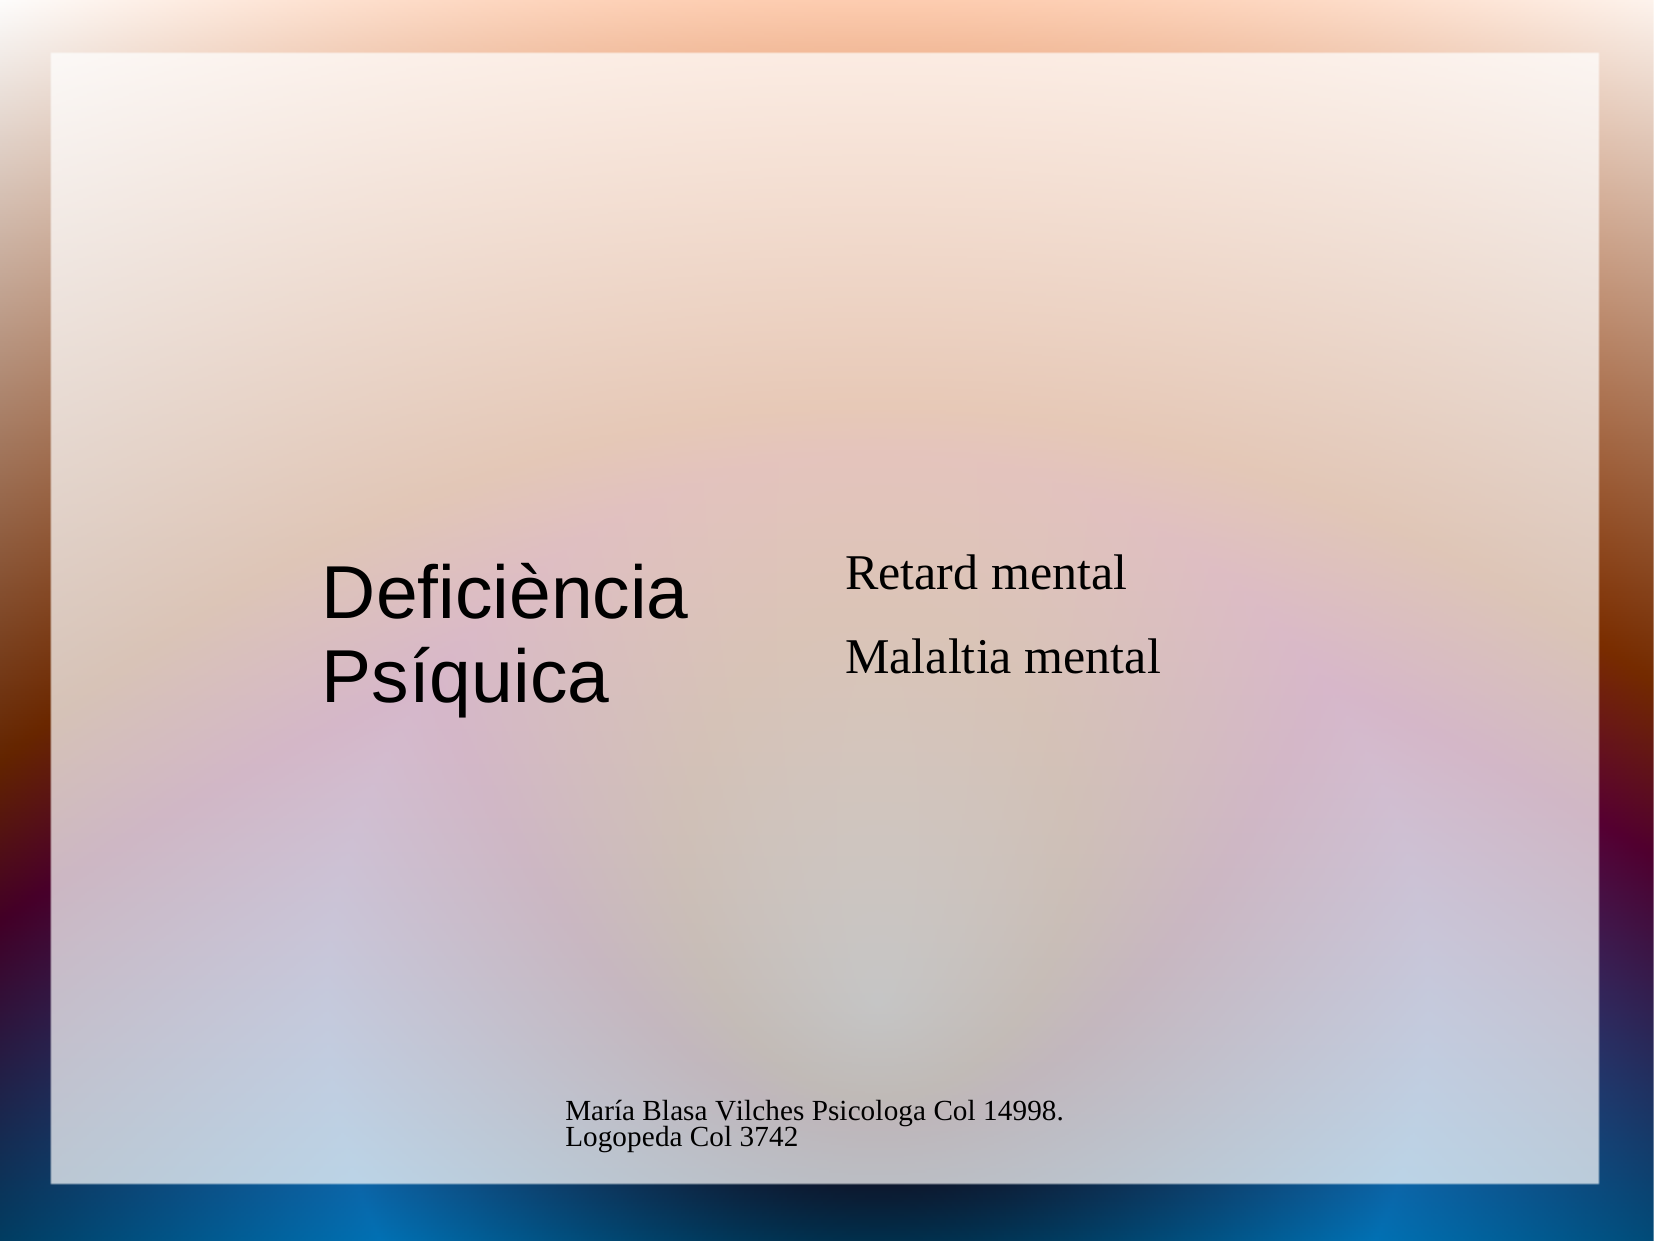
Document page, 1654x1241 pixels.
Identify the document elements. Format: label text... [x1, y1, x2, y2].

picture [0, 0, 1654, 1241]
list [82, 290, 809, 1109]
list Retard mental Malaltia mental [845, 290, 1572, 1109]
text_box Deficiència Psíquica [307, 543, 809, 934]
